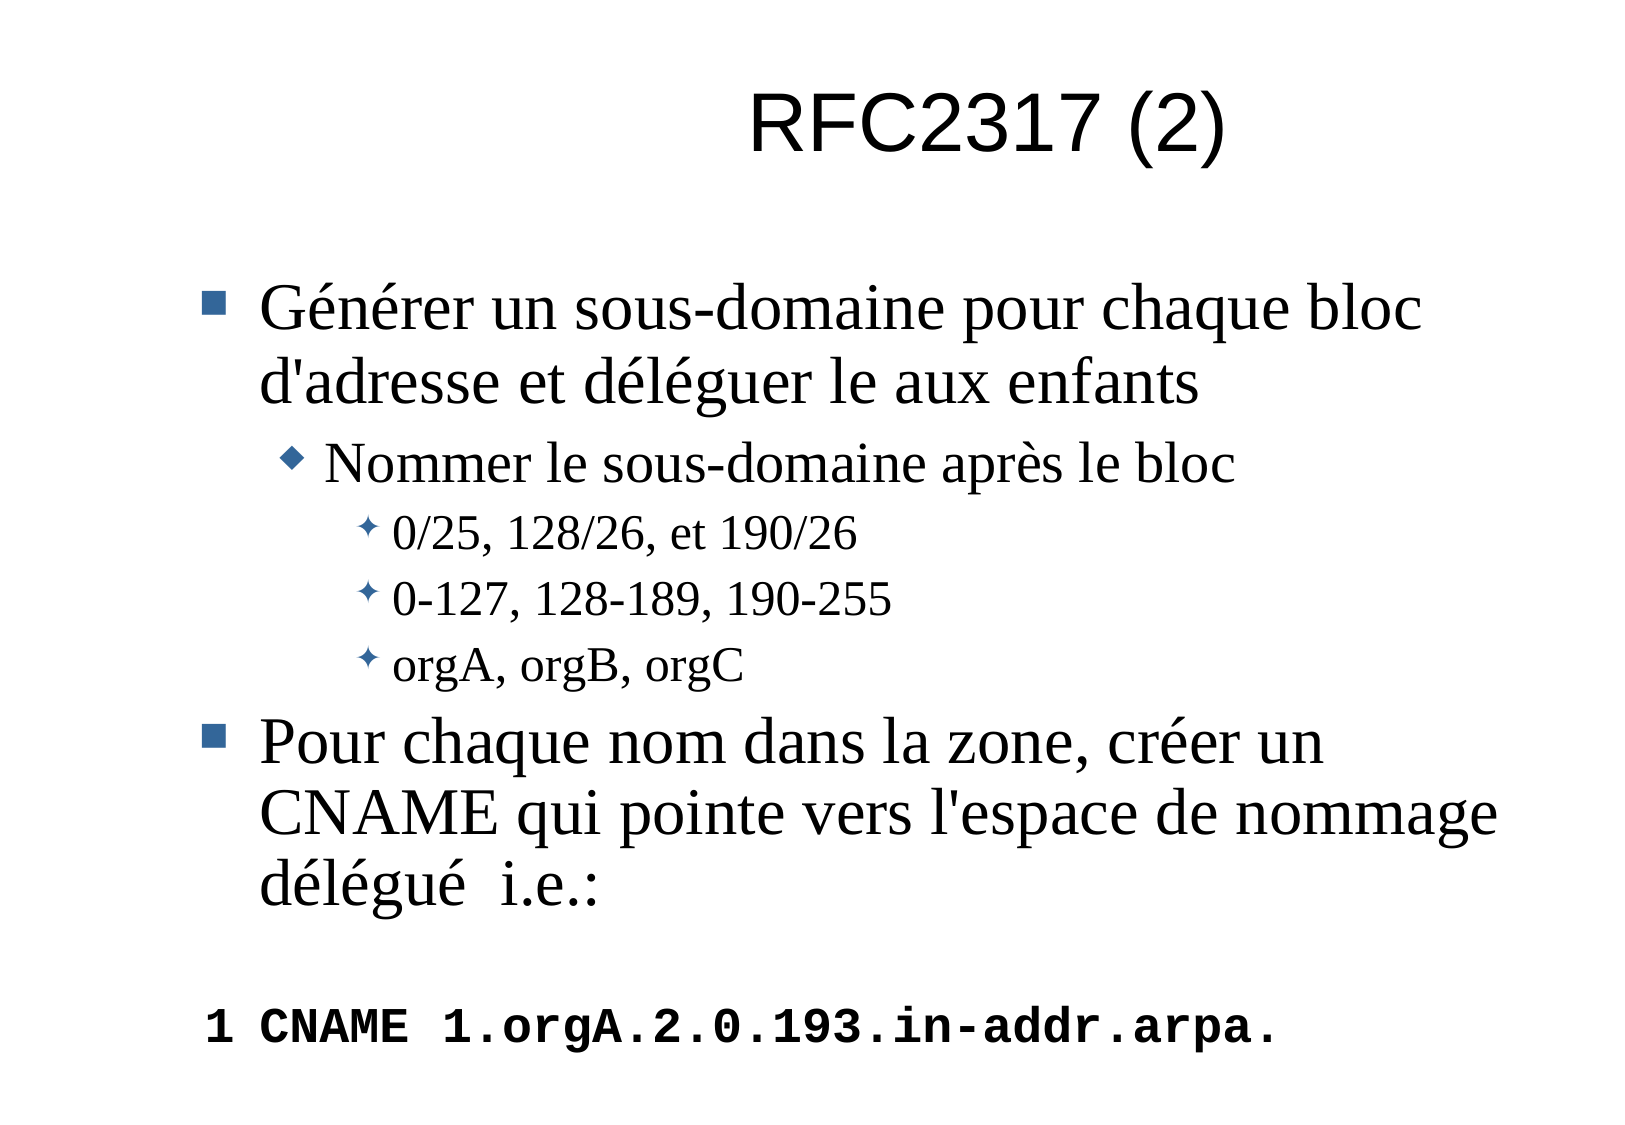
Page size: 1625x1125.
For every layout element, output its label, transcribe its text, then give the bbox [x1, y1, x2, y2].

text_box Générer un sous-domaine pour chaque bloc d'adresse et déléguer le aux enfants Nommer le sous-domaine après le bloc 0/25, 128/26, et 190/26 0-127, 128-189, 190-255 orgA, orgB, orgC Pour chaque nom dans la zone, créer un CNAME qui pointe vers l'espace de nommage délégué i.e.: 1 CNAME 1.orgA.2.0.193.in-addr.arpa. [189, 262, 1584, 1061]
text_box RFC2317 (2) [446, 89, 1530, 174]
